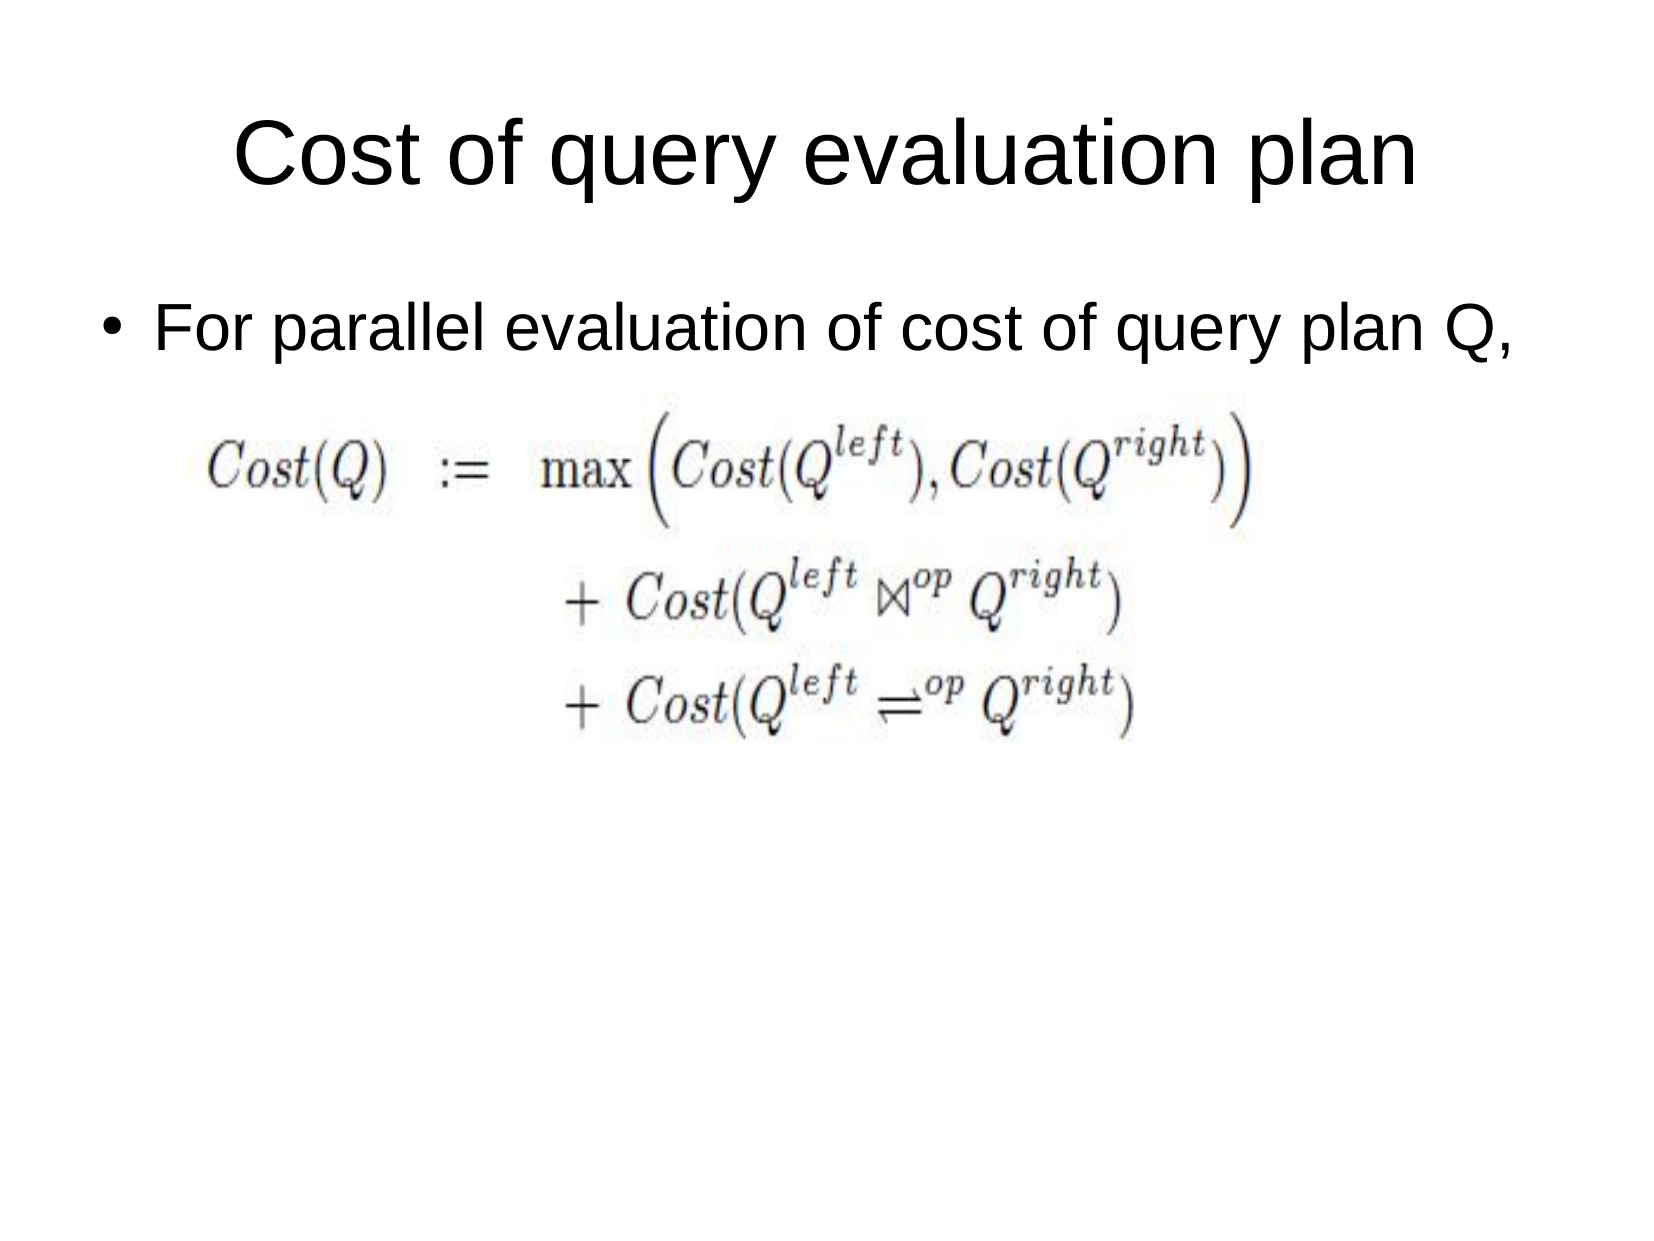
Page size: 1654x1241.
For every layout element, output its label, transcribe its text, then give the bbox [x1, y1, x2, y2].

title Cost of query evaluation plan [82, 49, 1571, 257]
picture [188, 391, 1264, 768]
list For parallel evaluation of cost of query plan Q, [82, 290, 1571, 1010]
